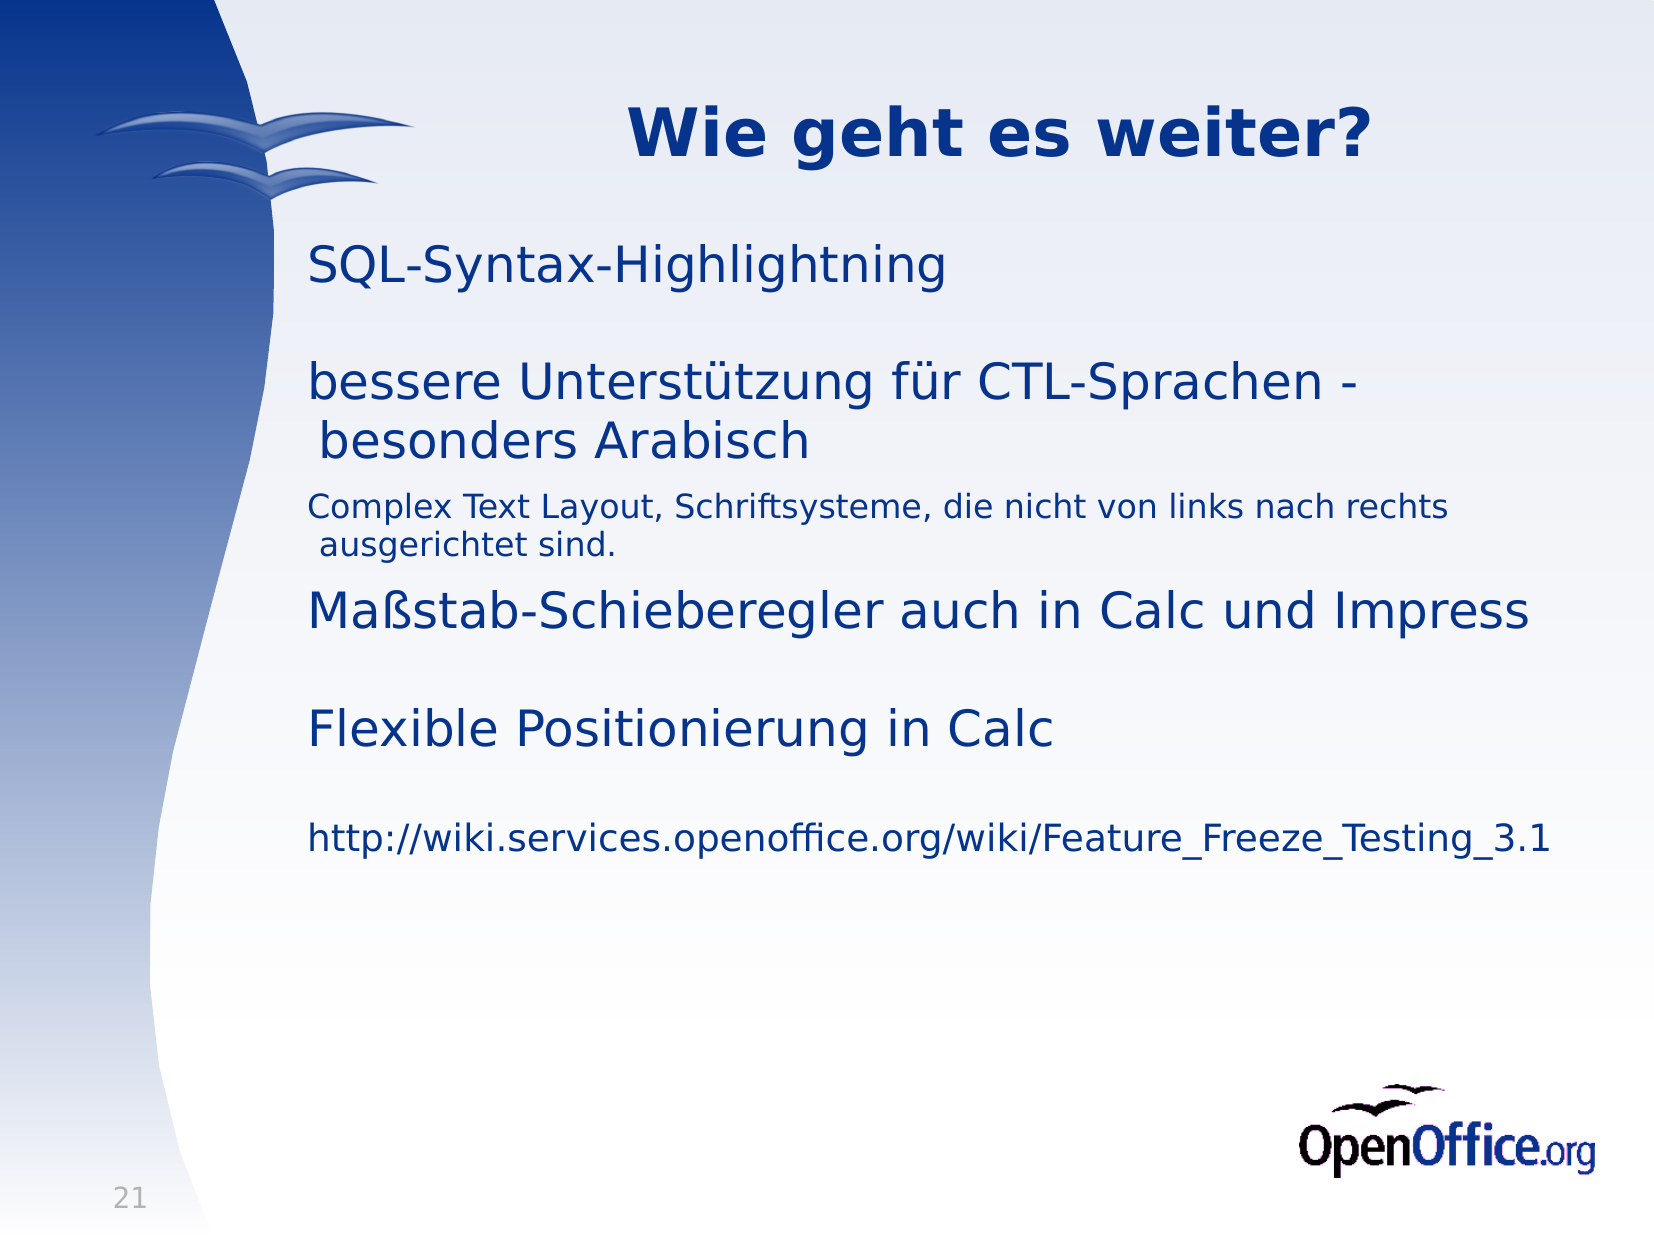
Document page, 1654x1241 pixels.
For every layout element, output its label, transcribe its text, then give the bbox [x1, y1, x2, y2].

picture [152, 161, 379, 201]
list SQL-Syntax-Highlightning bessere Unterstützung für CTL-Sprachen - besonders Arabisch Complex Text Layout, Schriftsysteme, die nicht von links nach rechts ausgerichtet sind. Maßstab-Schieberegler auch in Calc und Impress Flexible Positionierung in Calc http://wiki.services.openoffice.org/wiki/Feature_Freeze_Testing_3.1 [295, 236, 1565, 1019]
title Wie geht es weiter? [436, 94, 1565, 173]
picture [95, 100, 416, 162]
picture [1299, 1084, 1595, 1178]
